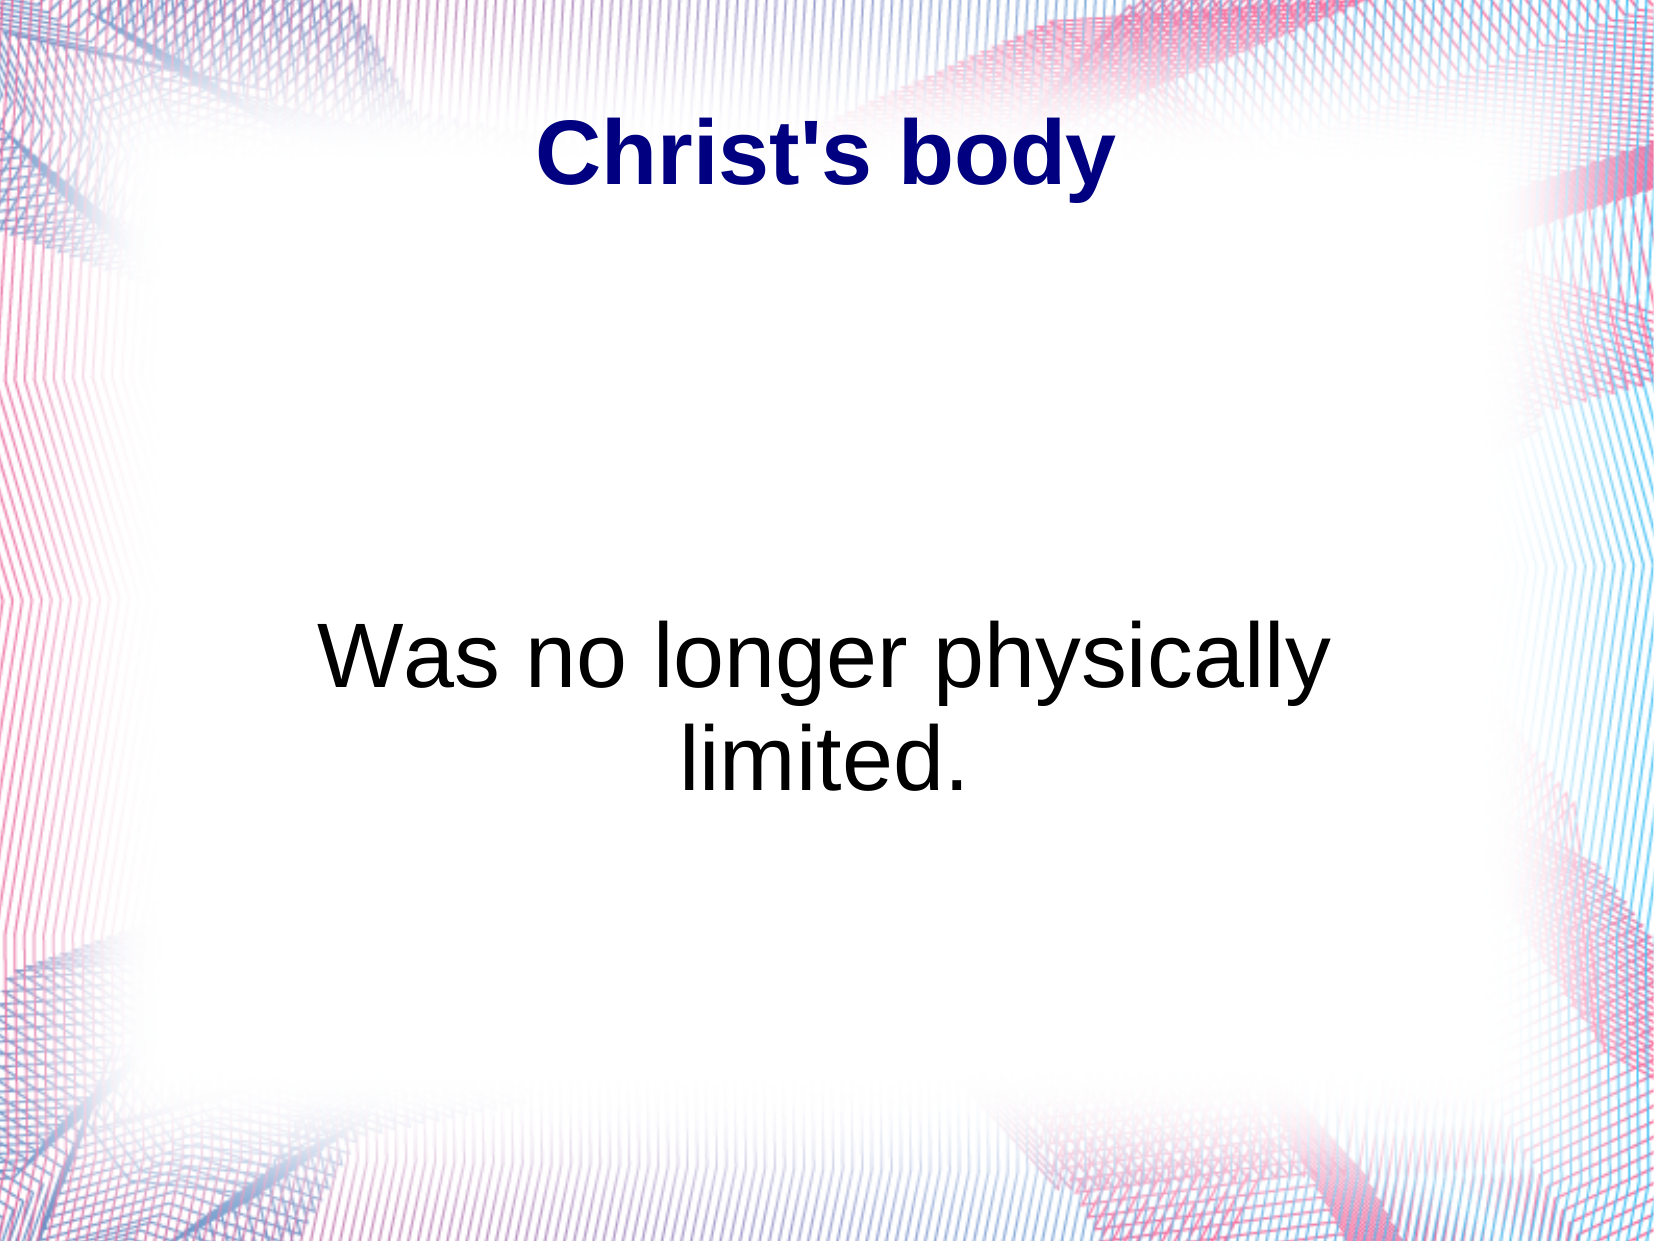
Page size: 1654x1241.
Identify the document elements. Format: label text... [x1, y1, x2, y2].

title Christ's body [82, 49, 1571, 257]
subtitle Was no longer physically limited. [186, 402, 1463, 1013]
picture [0, 0, 1654, 1241]
